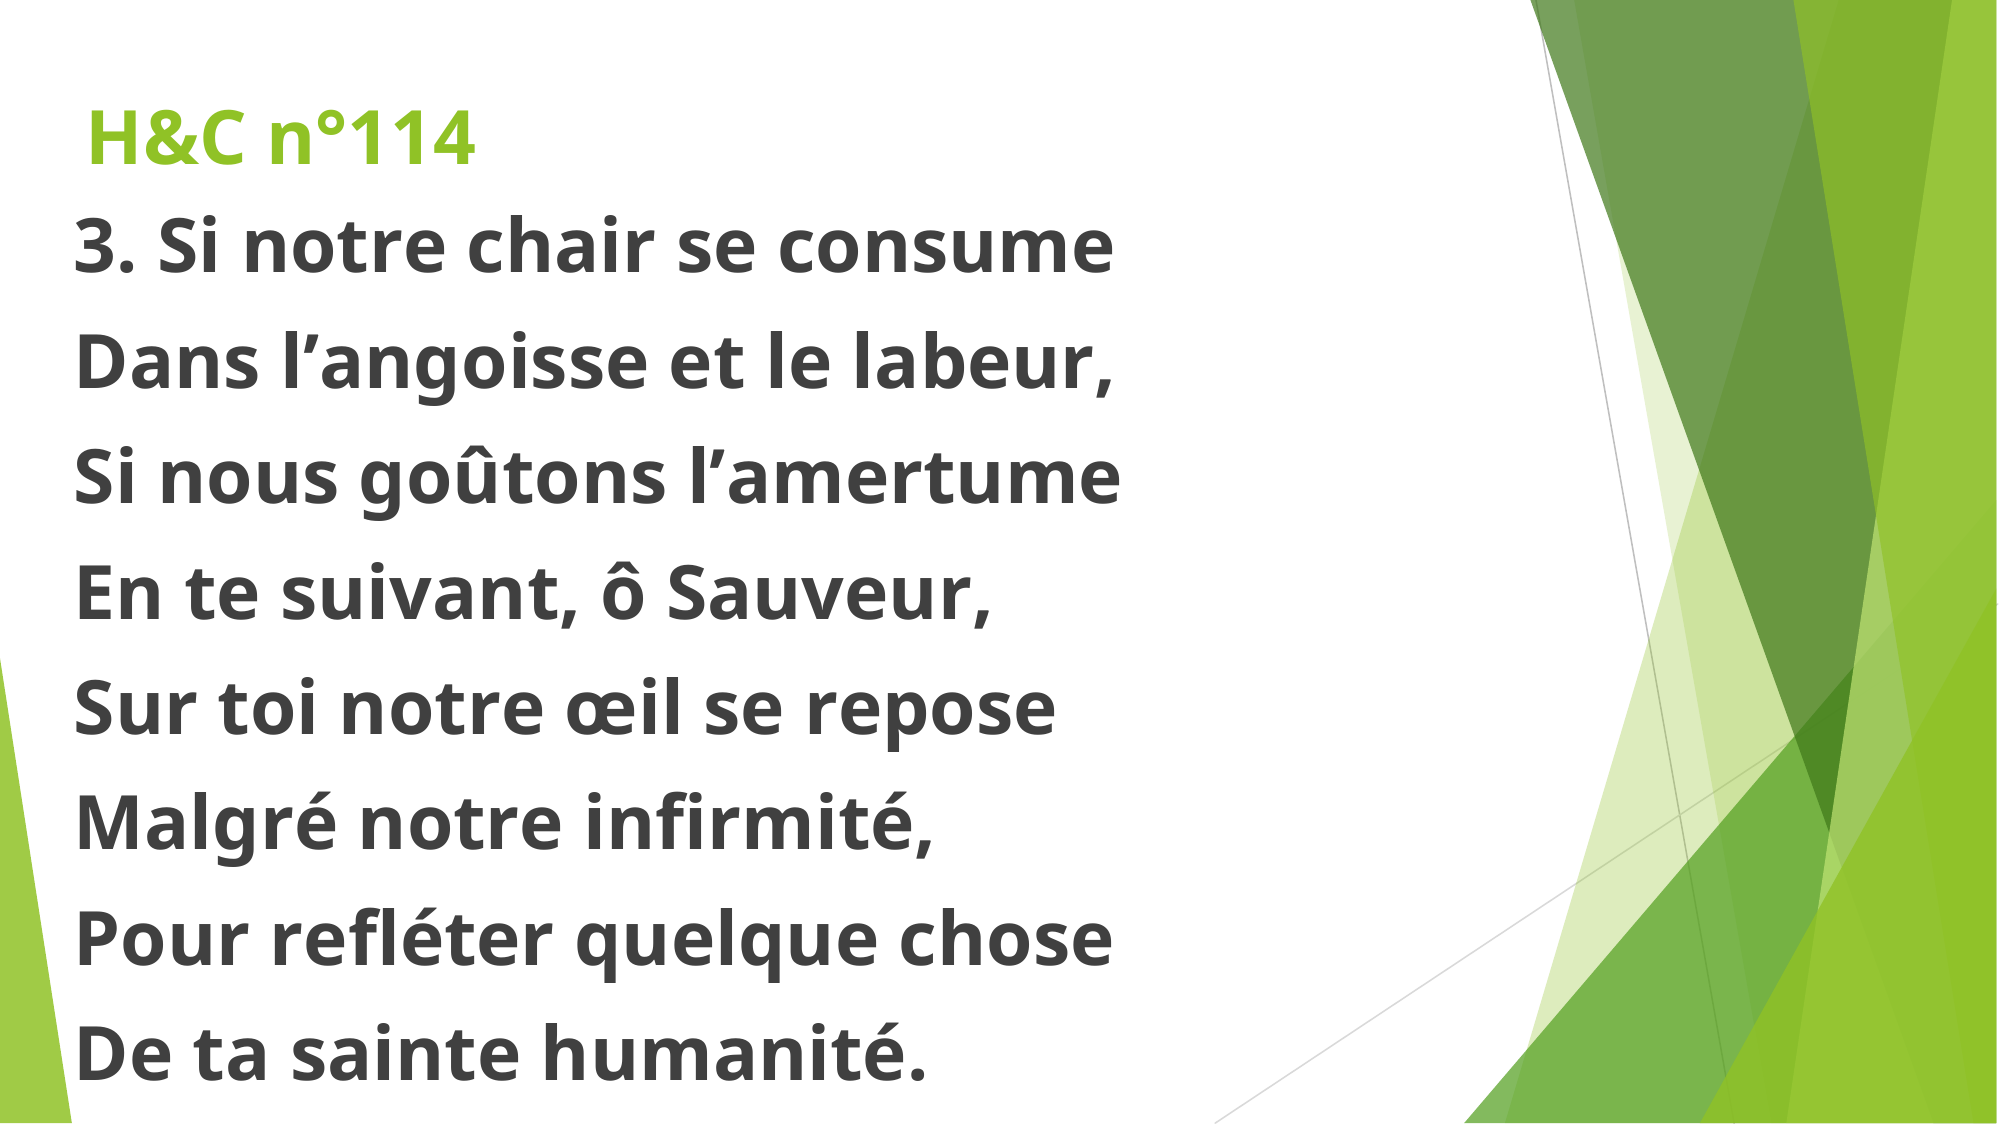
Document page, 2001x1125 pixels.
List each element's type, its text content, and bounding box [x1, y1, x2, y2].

text_box 3. Si notre chair se consume Dans l’angoisse et le labeur, Si nous goûtons l’amertume En te suivant, ô Sauveur, Sur toi notre œil se repose Malgré notre infirmité, Pour refléter quelque chose De ta sainte humanité. [58, 177, 1985, 1075]
text_box H&C n°114 [70, 82, 497, 177]
